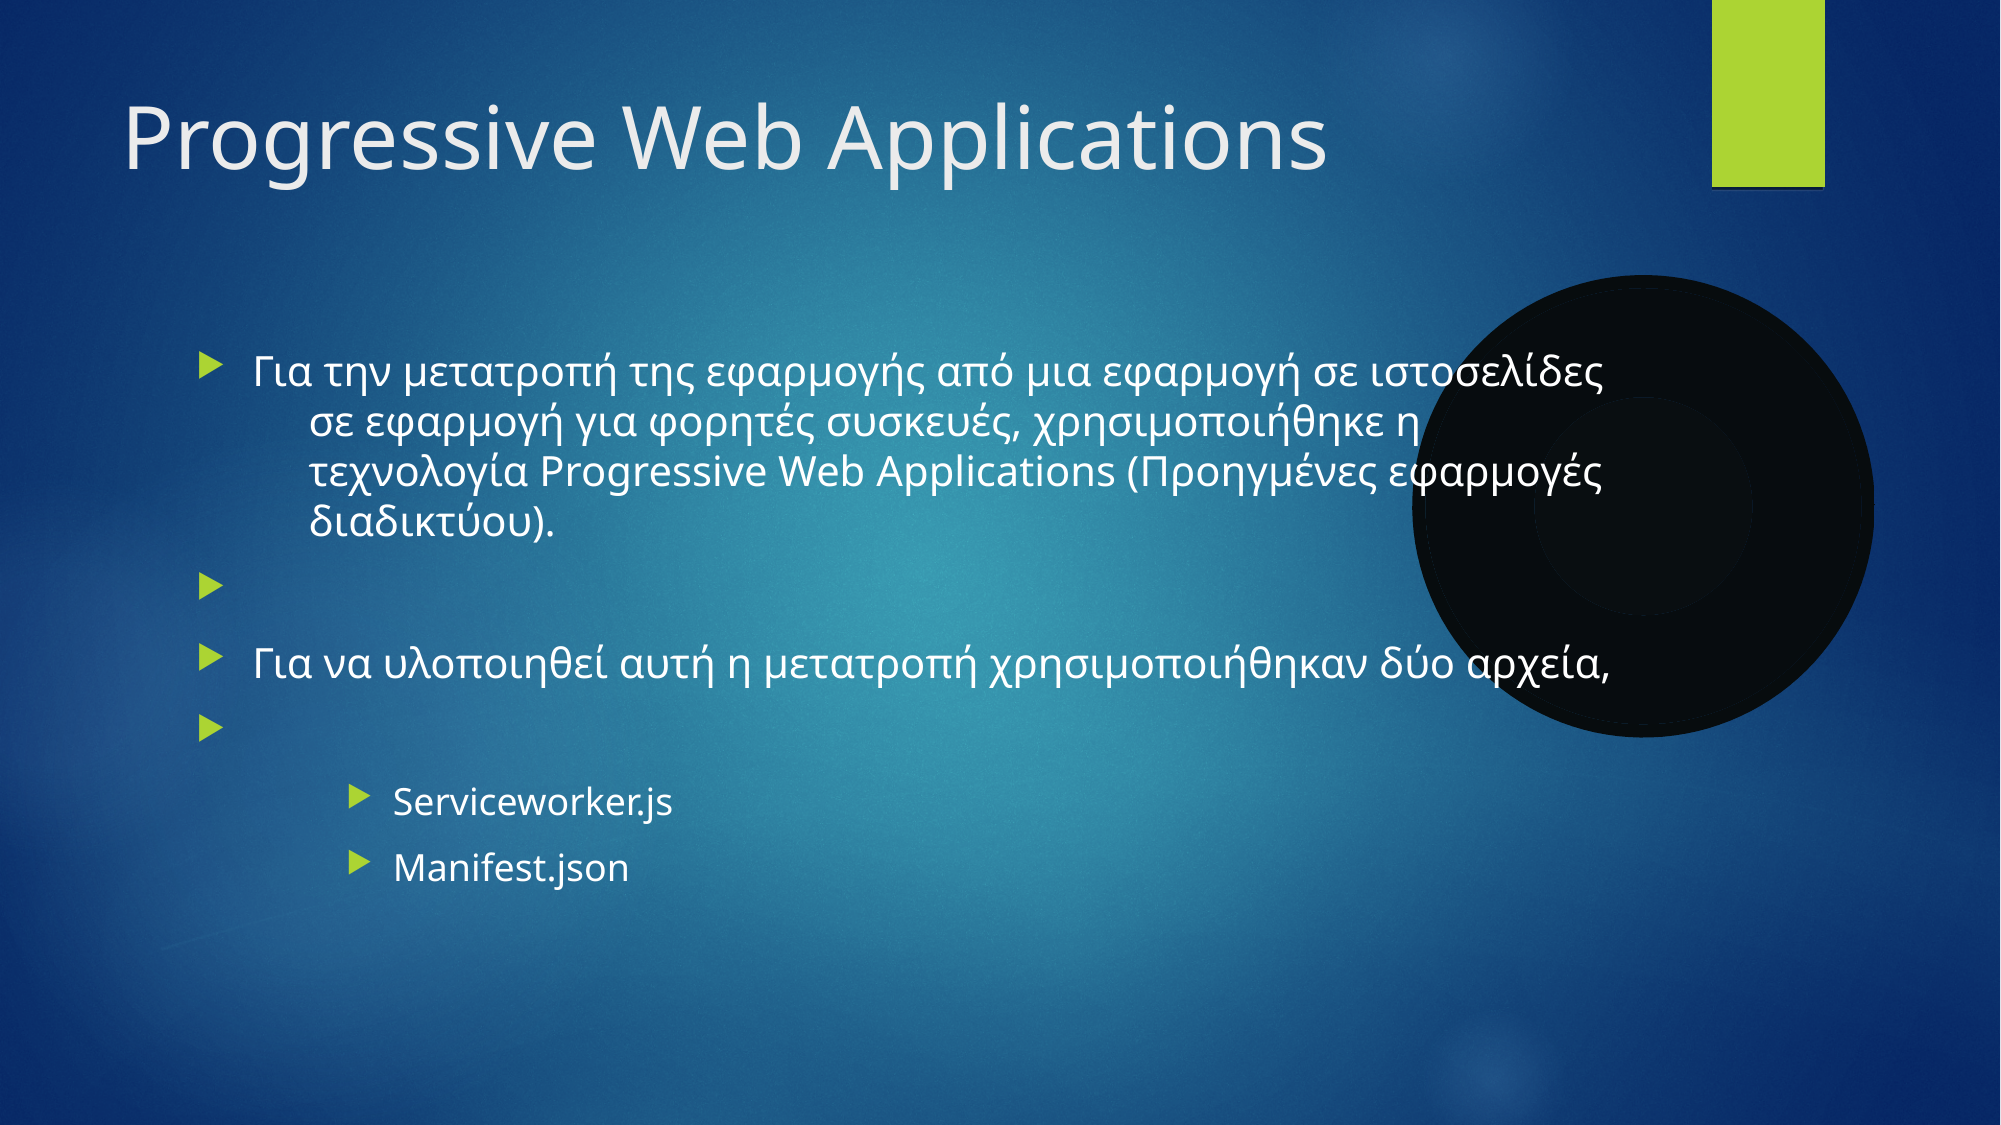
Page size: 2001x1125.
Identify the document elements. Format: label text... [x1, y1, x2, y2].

title Progressive Web Applications [106, 74, 1649, 305]
list Για την μετατροπή της εφαρμογής από μια εφαρμογή σε ιστοσελίδες σε εφαρμογή για φορητές συσκευές, χρησιμοποιήθηκε η τεχνολογία Progressive Web Applications (Προηγμένες εφαρμογές διαδικτύου). Για να υλοποιηθεί αυτή η μετατροπή χρησιμοποιήθηκαν δύο αρχεία, Serviceworker.js Manifest.json [181, 336, 1649, 1026]
